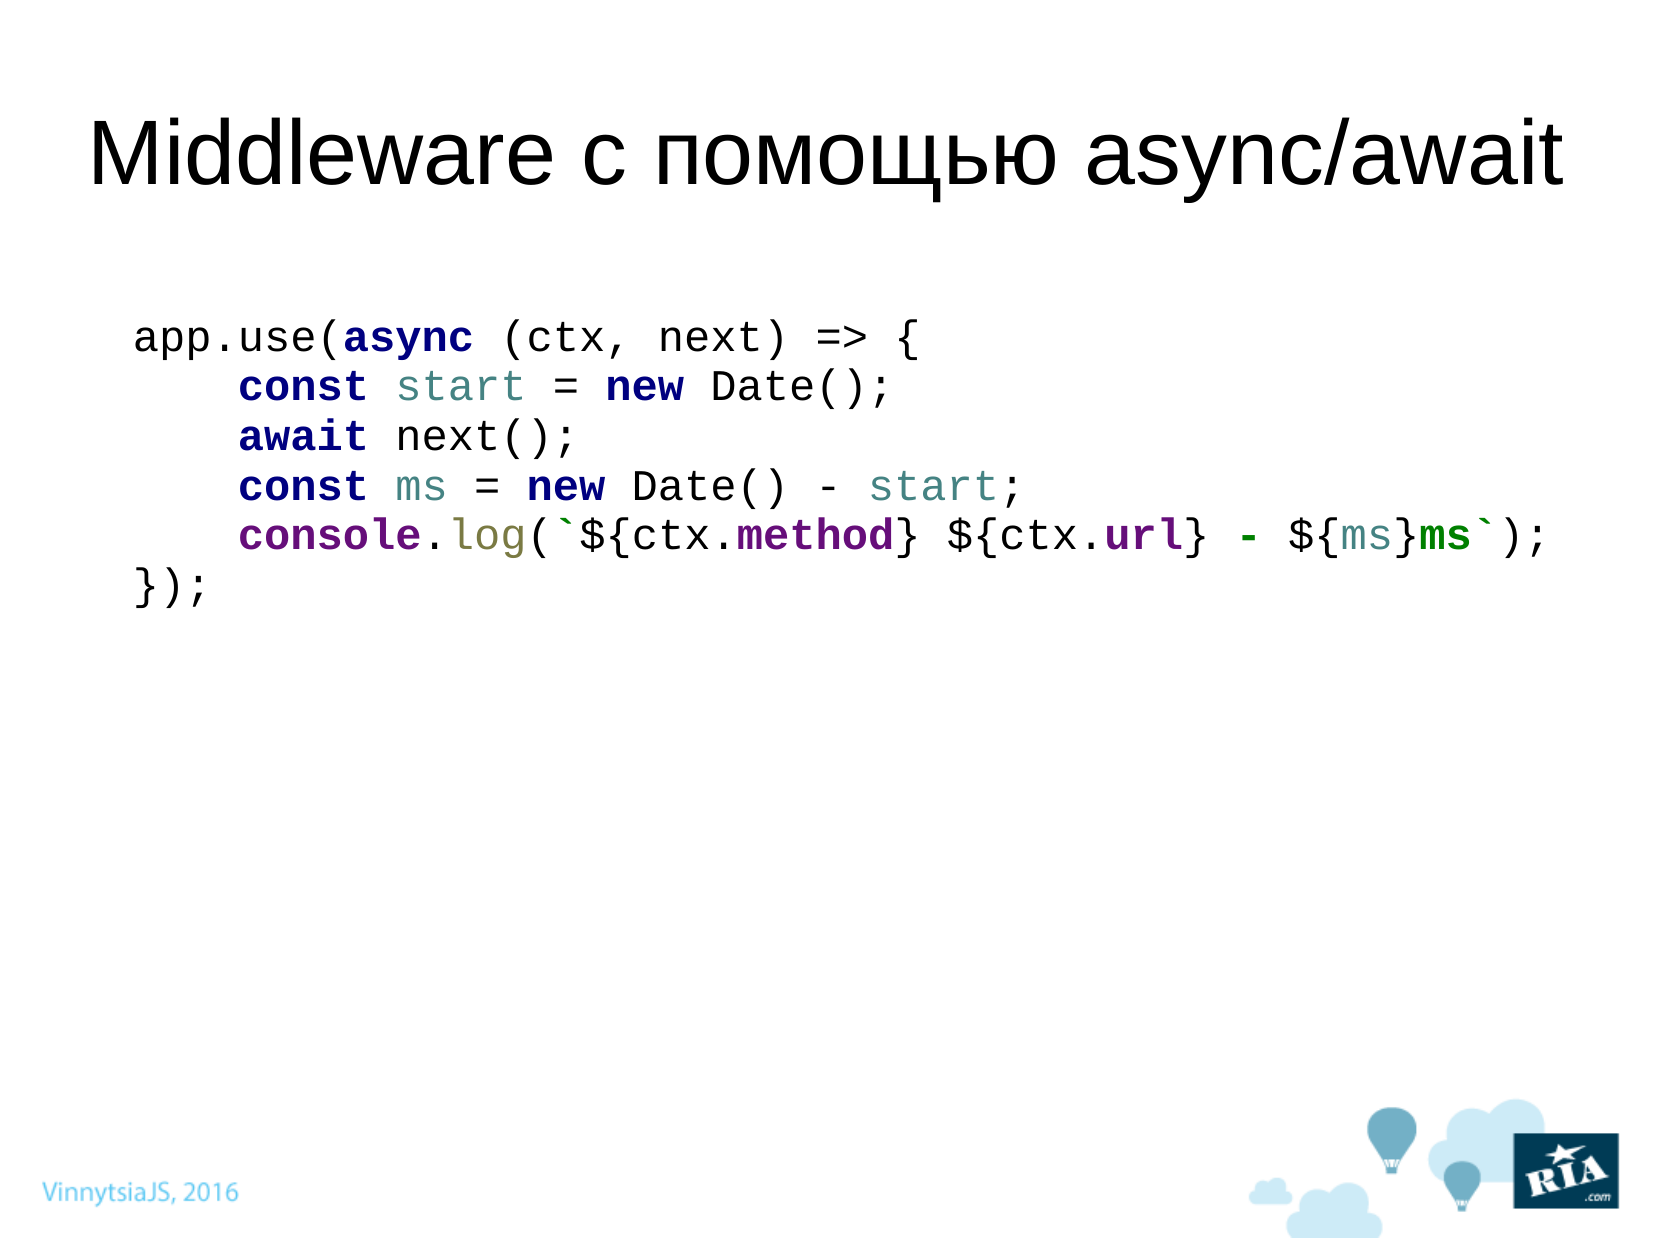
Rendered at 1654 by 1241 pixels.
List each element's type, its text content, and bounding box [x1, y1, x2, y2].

title Middleware с помощью async/await [82, 49, 1571, 257]
text_box app.use(async (ctx, next) => { const start = new Date(); await next(); const ms = new Date() - start; console.log(`${ctx.method} ${ctx.url} - ${ms}ms`); }); [118, 307, 1619, 934]
picture [0, 0, 1653, 1238]
